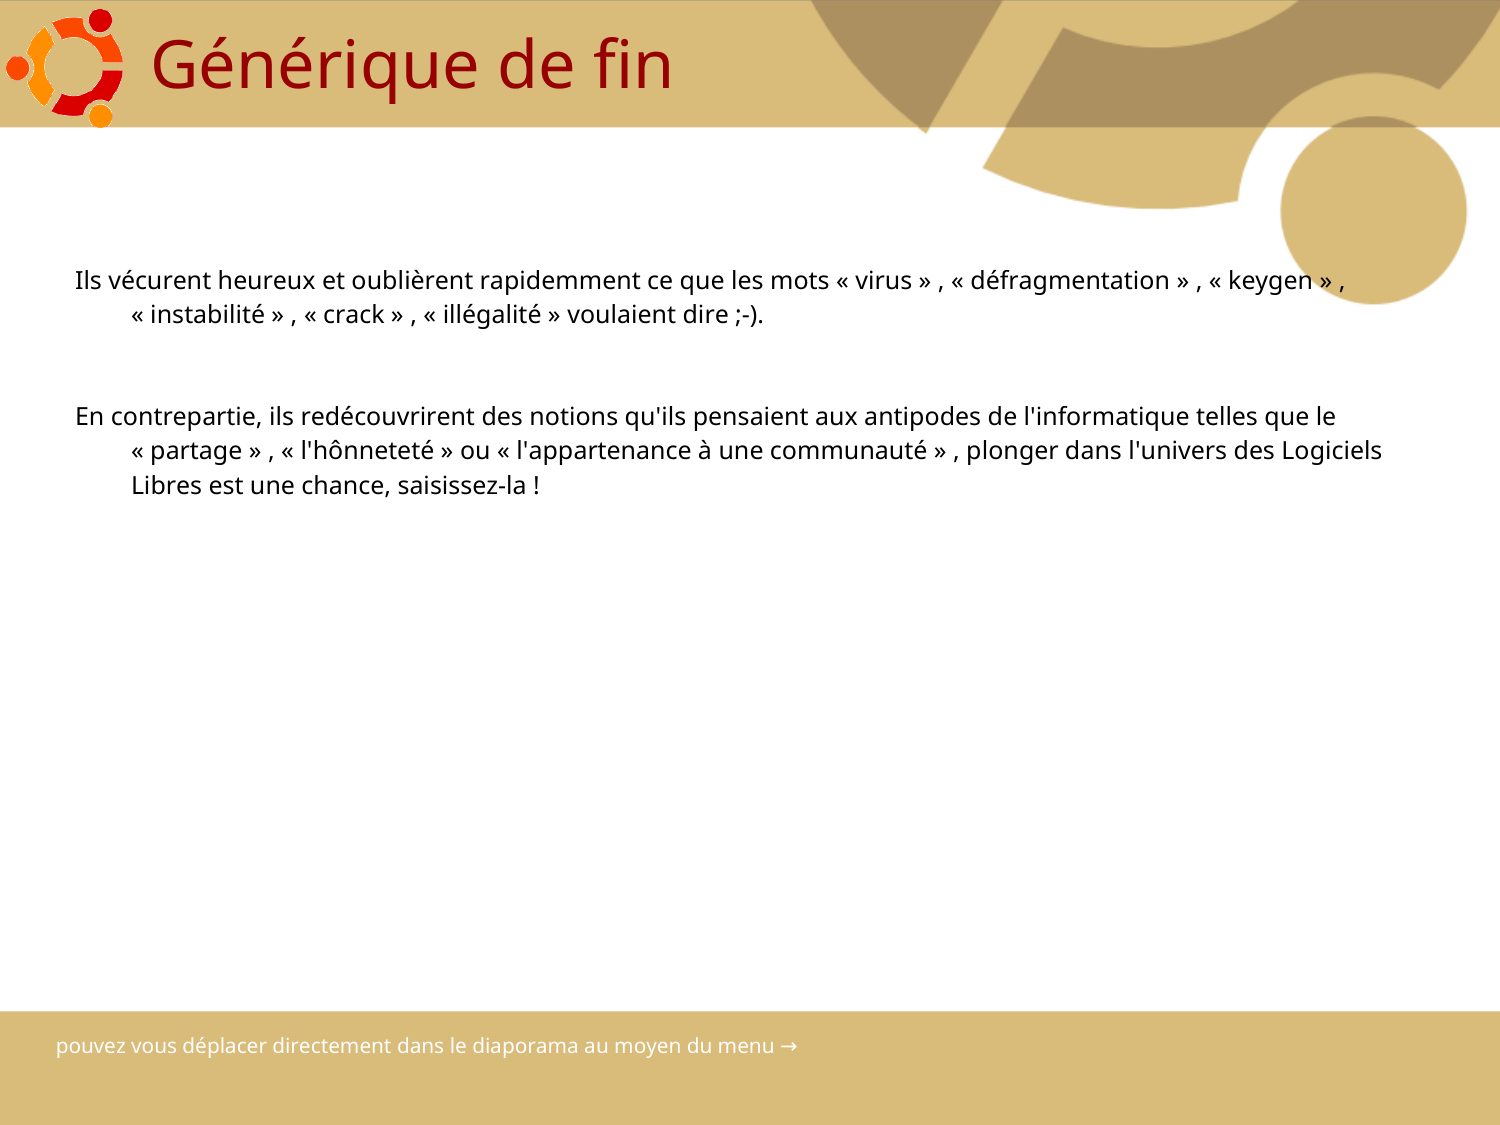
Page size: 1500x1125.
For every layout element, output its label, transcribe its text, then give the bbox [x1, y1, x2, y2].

title Générique de fin [135, 0, 1418, 126]
picture [0, 0, 1500, 557]
list Ils vécurent heureux et oublièrent rapidemment ce que les mots « virus » , « défragmentation » , « keygen » , « instabilité » , « crack » , « illégalité » voulaient dire ;-). En contrepartie, ils redécouvrirent des notions qu'ils pensaient aux antipodes de l'informatique telles que le « partage » , « l'hônneteté » ou « l'appartenance à une communauté » , plonger dans l'univers des Logiciels Libres est une chance, saisissez-la ! [75, 262, 1426, 918]
